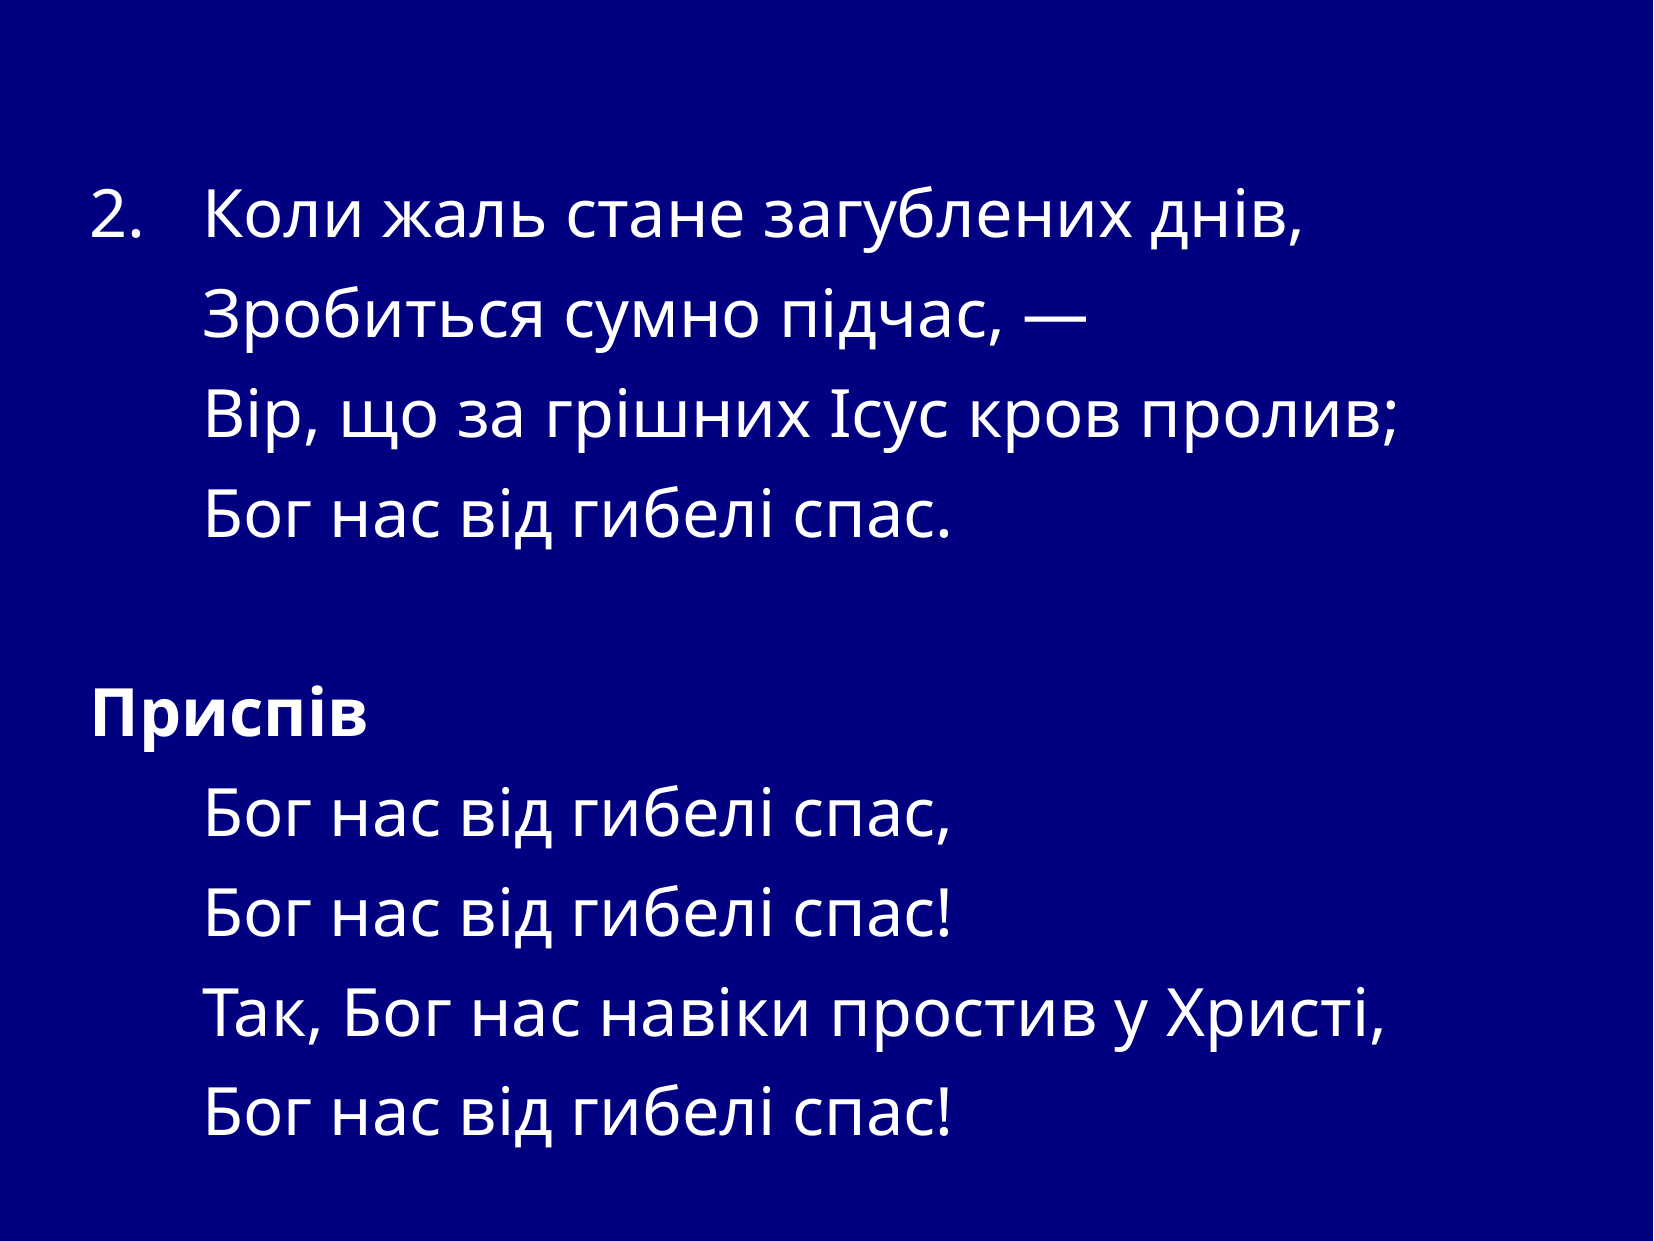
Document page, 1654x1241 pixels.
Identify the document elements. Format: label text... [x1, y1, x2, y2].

text_box 2. Коли жаль стане загублених днів, Зробиться сумно підчас, ― Вір, що за грішних Ісус кров пролив; Бог нас від гибелі спас. Приспів Бог нас від гибелі спас, Бог нас від гибелі спас! Так, Бог нас навіки простив у Христі, Бог нас від гибелі спас! [75, 150, 1576, 1163]
